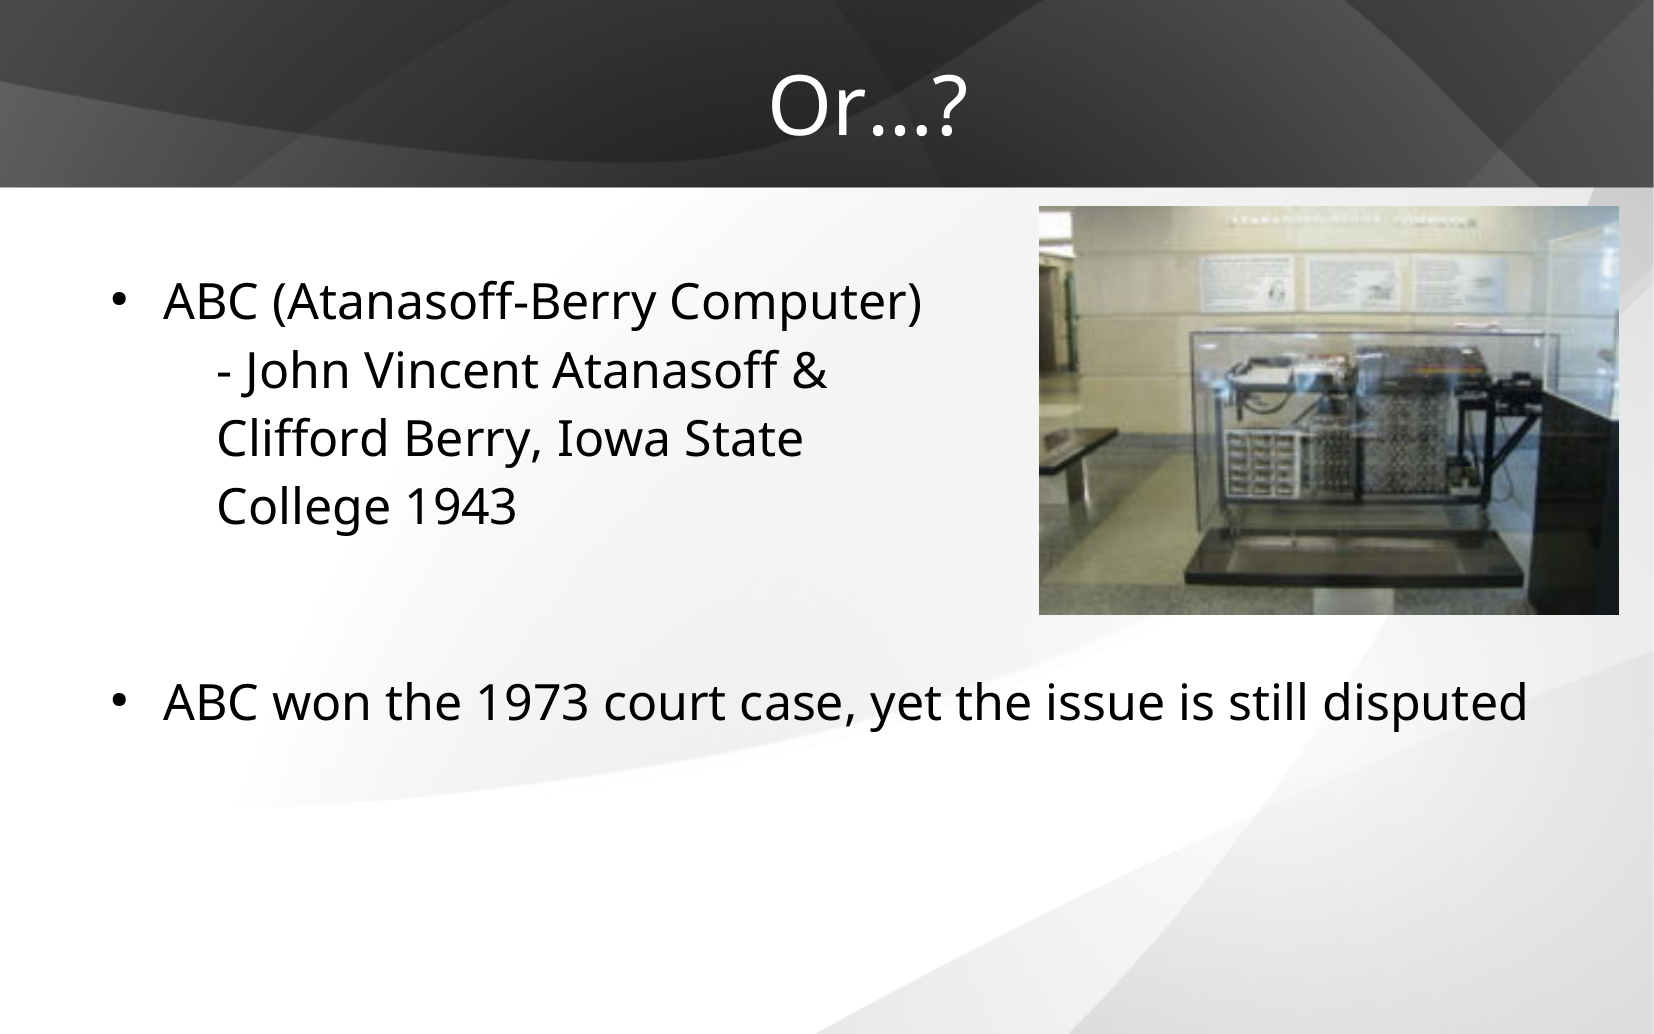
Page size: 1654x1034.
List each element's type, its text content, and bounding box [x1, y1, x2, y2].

list ABC (Atanasoff-Berry Computer) - John Vincent Atanasoff & Clifford Berry, Iowa State College 1943 ABC won the 1973 court case, yet the issue is still disputed [75, 266, 1613, 901]
picture [0, 0, 1654, 1034]
title Or…? [124, 0, 1613, 208]
